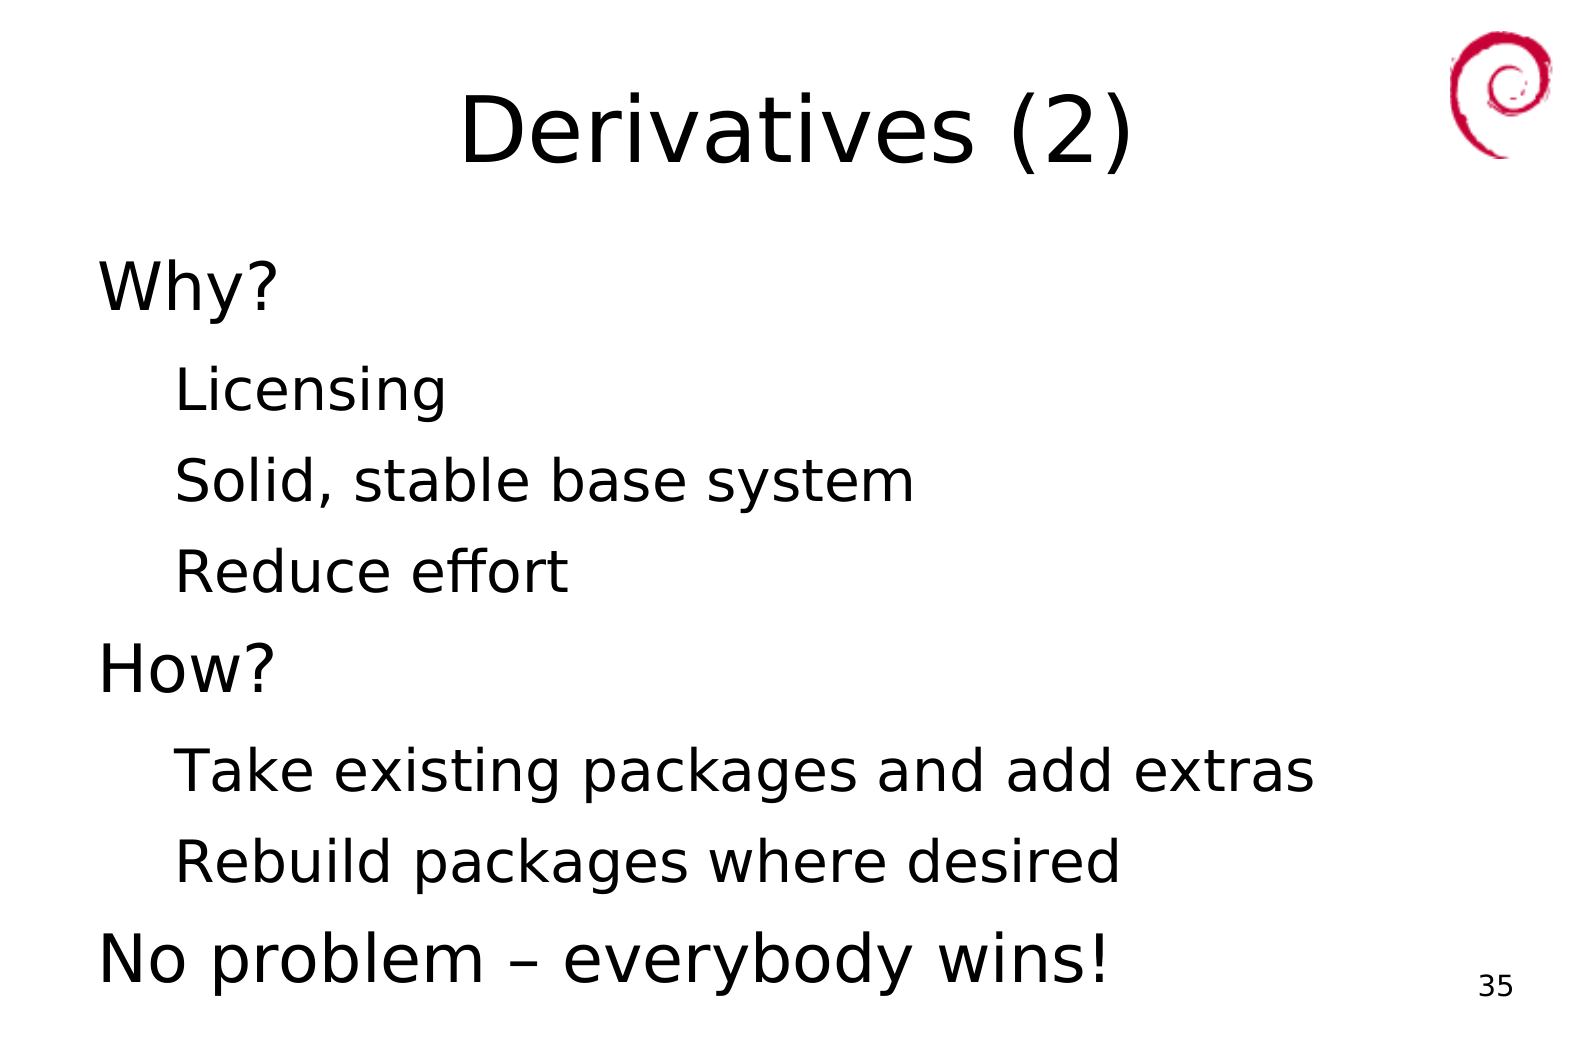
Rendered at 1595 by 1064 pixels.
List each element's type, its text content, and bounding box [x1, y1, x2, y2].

list Why? Licensing Solid, stable base system Reduce effort How? Take existing packages and add extras Rebuild packages where desired No problem – everybody wins! [79, 248, 1515, 999]
picture [1450, 31, 1555, 159]
title Derivatives (2) [79, 42, 1515, 221]
